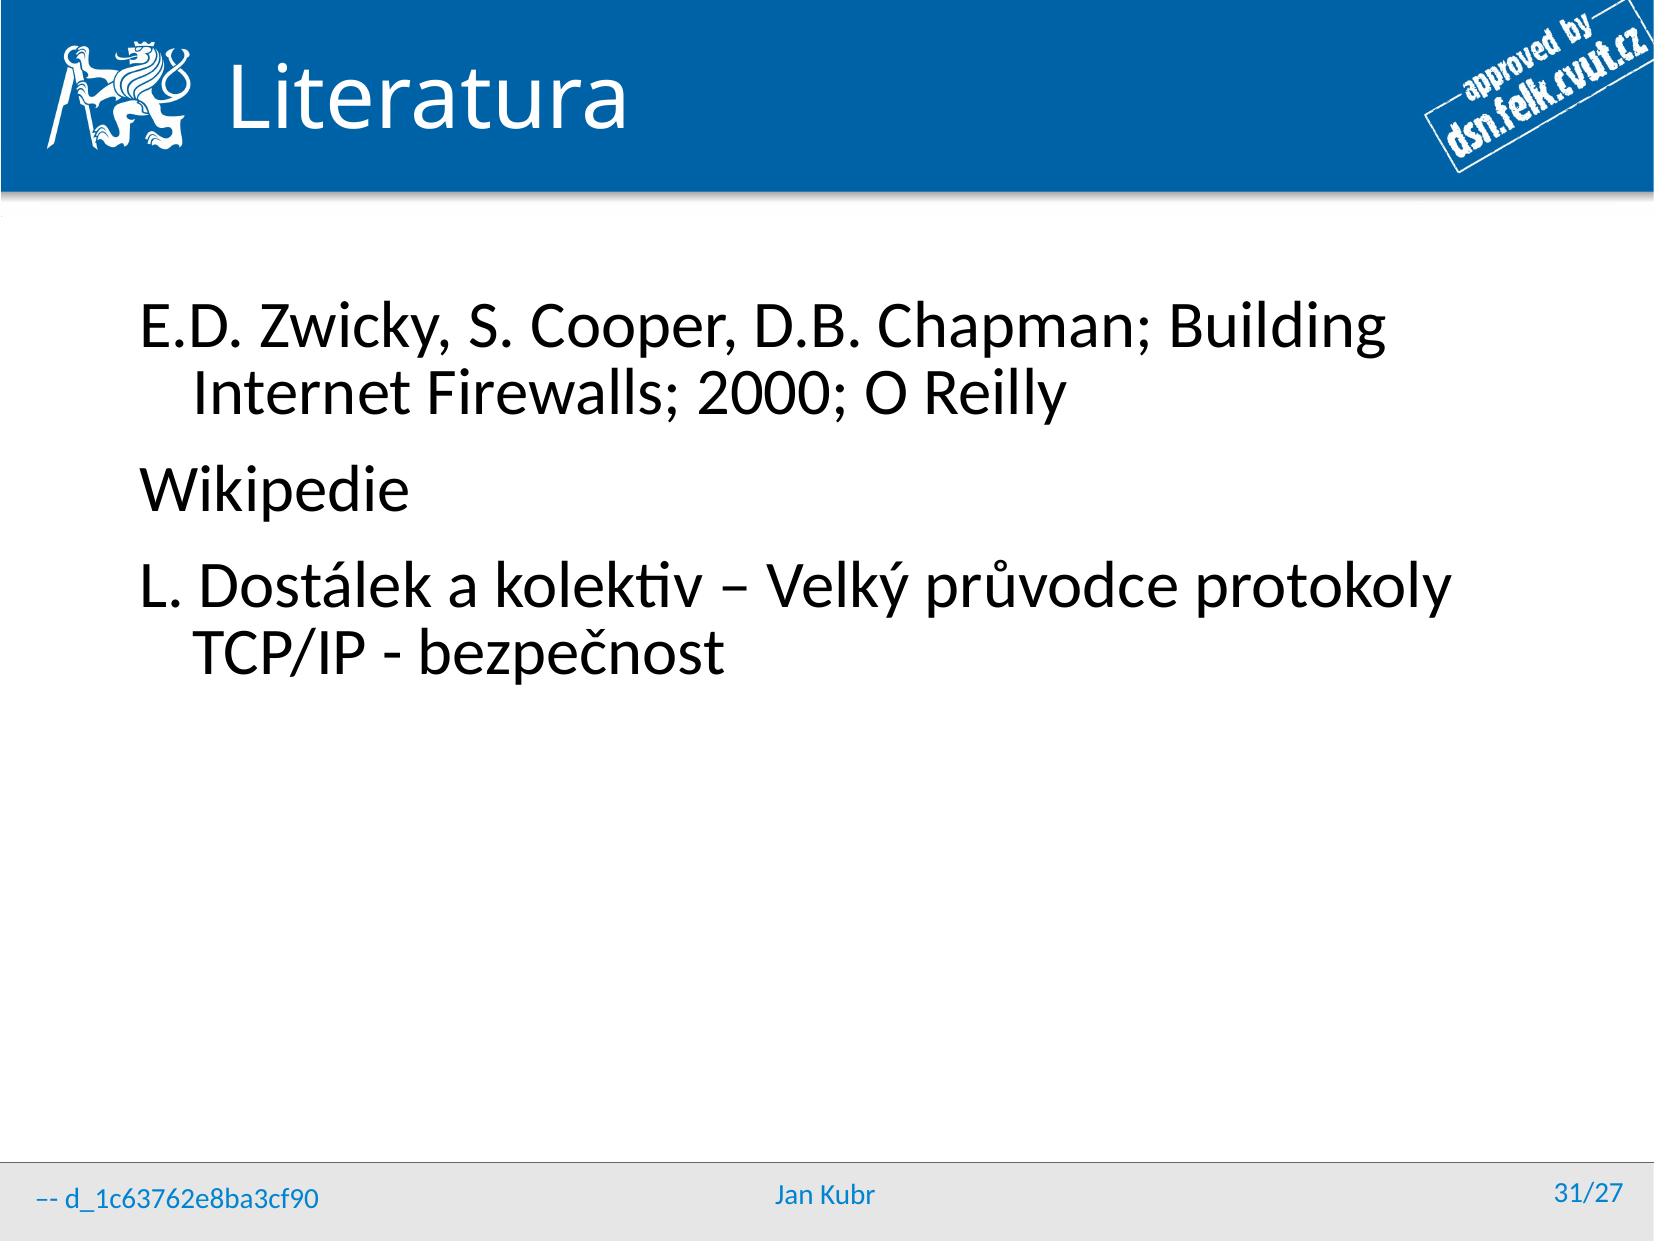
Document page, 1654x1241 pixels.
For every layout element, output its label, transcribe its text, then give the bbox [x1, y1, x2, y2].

list E.D. Zwicky, S. Cooper, D.B. Chapman; Building Internet Firewalls; 2000; O Reilly Wikipedie L. Dostálek a kolektiv – Velký průvodce protokoly TCP/IP - bezpečnost [121, 297, 1534, 1126]
picture [1, 0, 1654, 217]
title Literatura [225, 0, 1426, 188]
